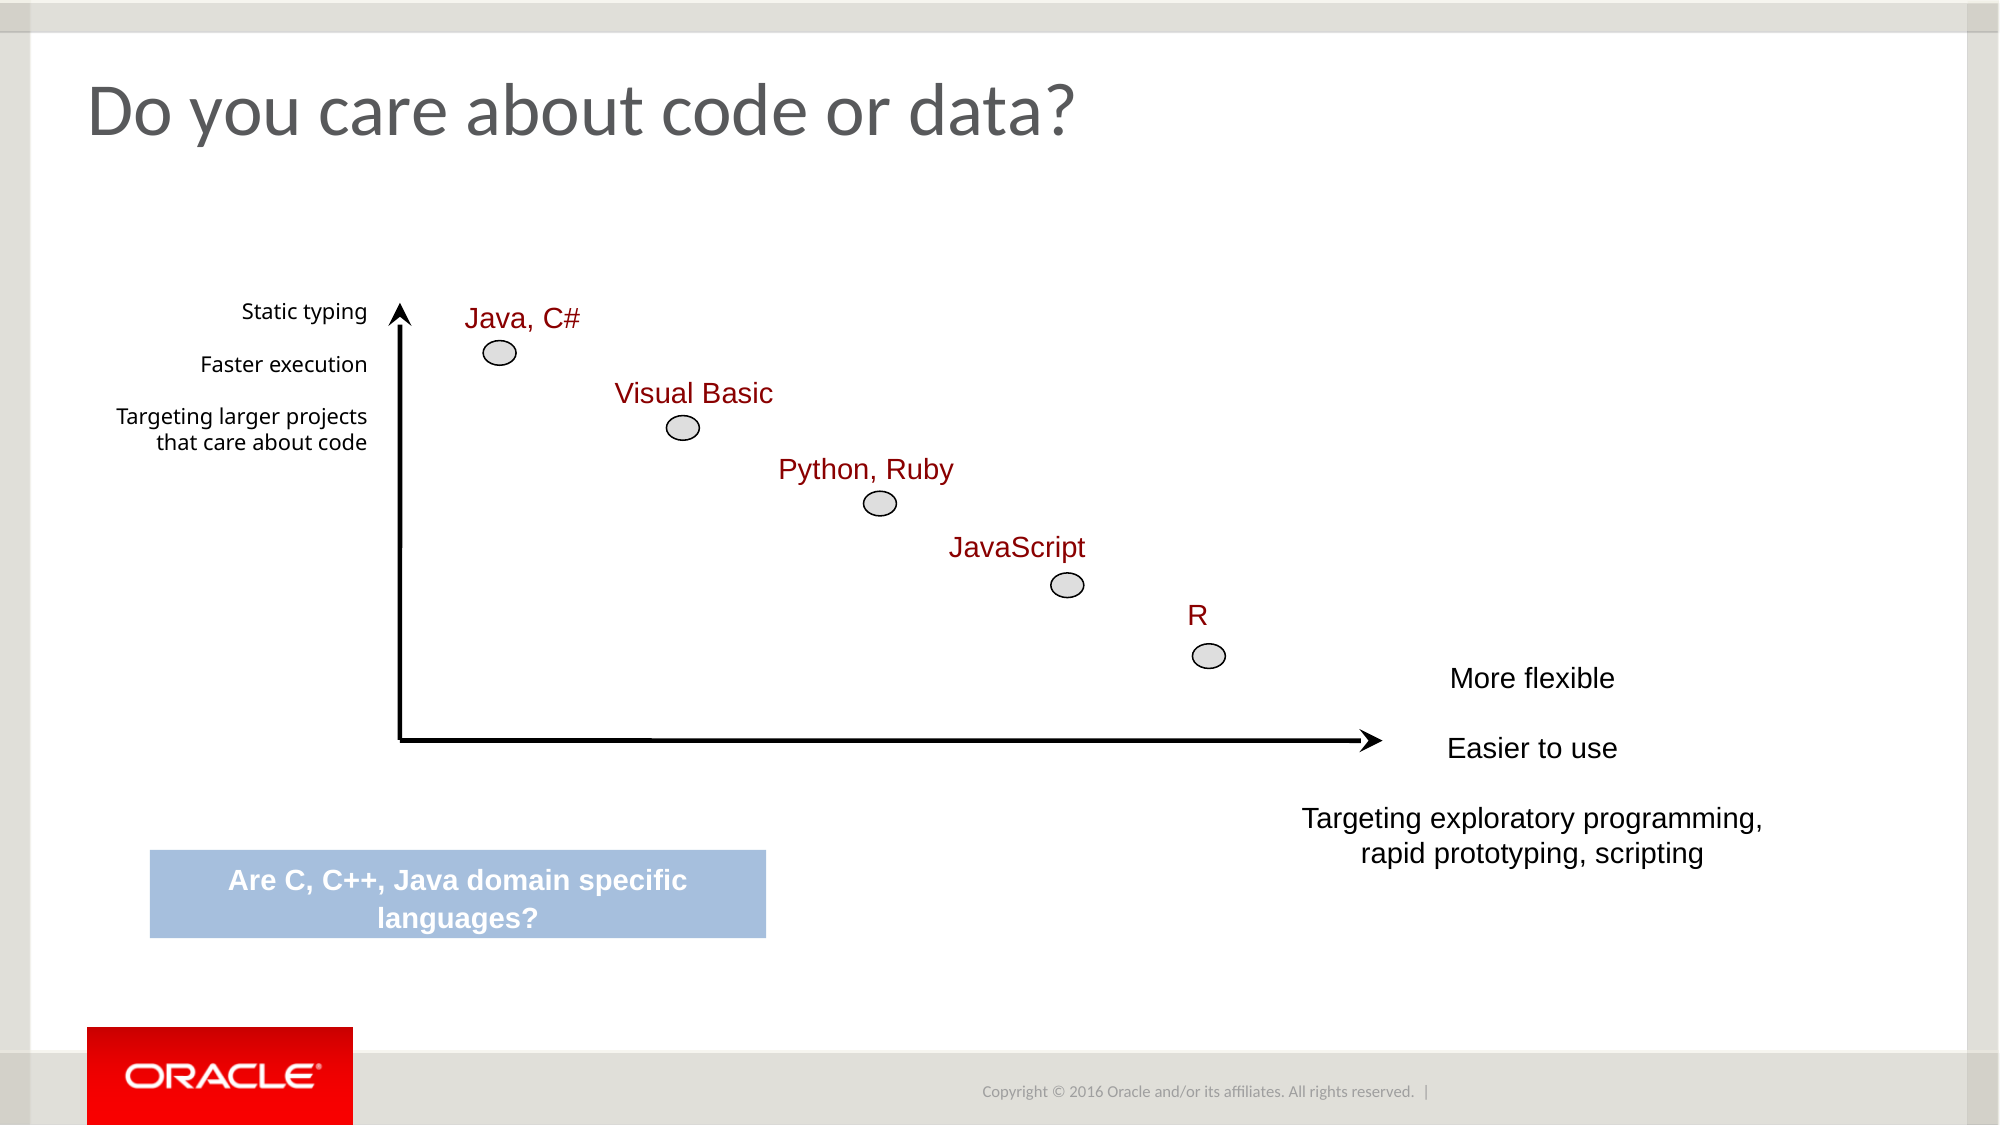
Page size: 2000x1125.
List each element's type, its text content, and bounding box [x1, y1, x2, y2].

text_box JavaScript [934, 522, 1267, 570]
text_box Java, C# [449, 293, 717, 341]
text_box [483, 341, 517, 366]
text_box Python, Ruby [763, 444, 1097, 491]
text_box [1050, 572, 1084, 598]
text_box [863, 491, 897, 516]
text_box [666, 416, 700, 441]
title Do you care about code or data? [87, 67, 1913, 150]
text_box R [1172, 593, 1409, 634]
text_box Are C, C++, Java domain specific languages? [149, 849, 767, 939]
text_box [1192, 643, 1226, 669]
picture [87, 1027, 353, 1125]
text_box More flexible Easier to use Targeting exploratory programming, rapid prototyping, scripting [1116, 740, 1950, 788]
text_box Visual Basic [599, 368, 867, 416]
text_box Static typing Faster execution Targeting larger projects that care about code [33, 353, 383, 400]
